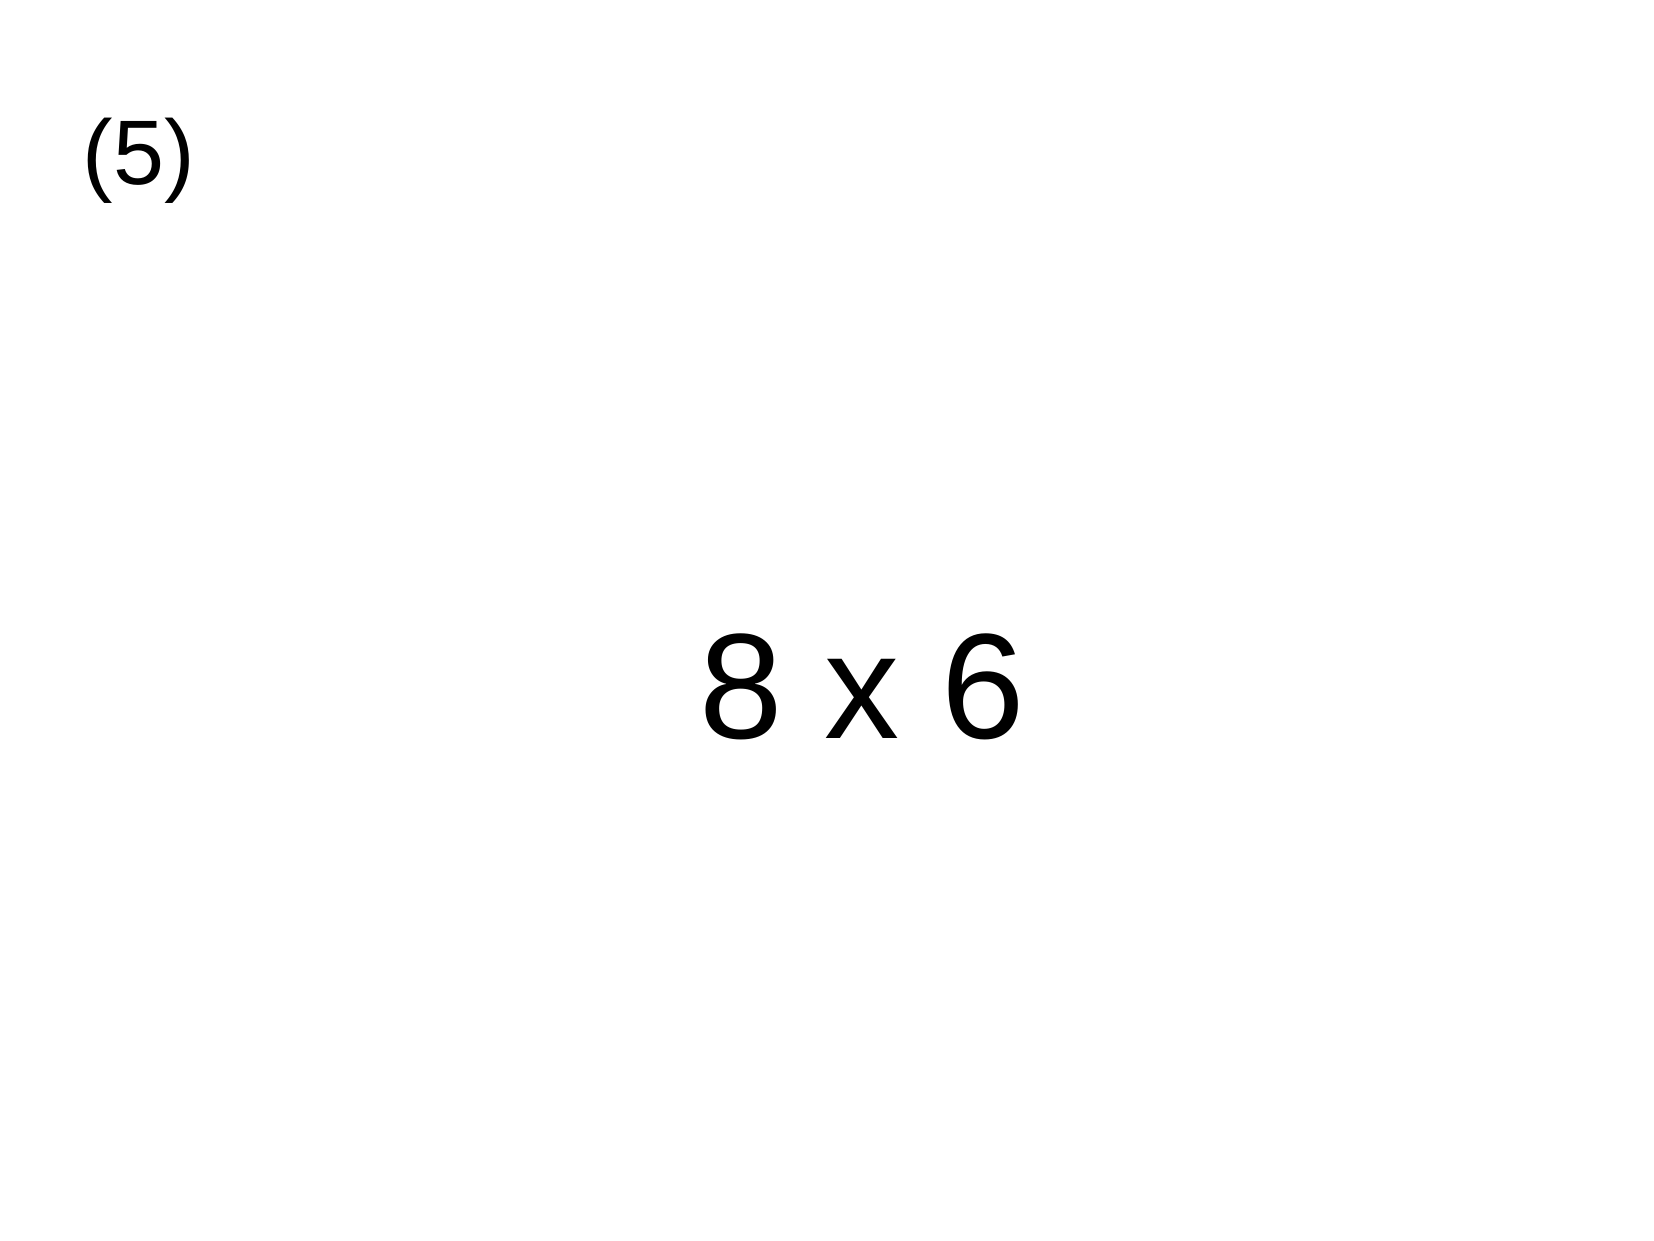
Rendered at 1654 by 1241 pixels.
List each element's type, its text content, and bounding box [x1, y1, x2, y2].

title (5) [82, 49, 1571, 257]
list 8 x 6 [82, 290, 1571, 1109]
